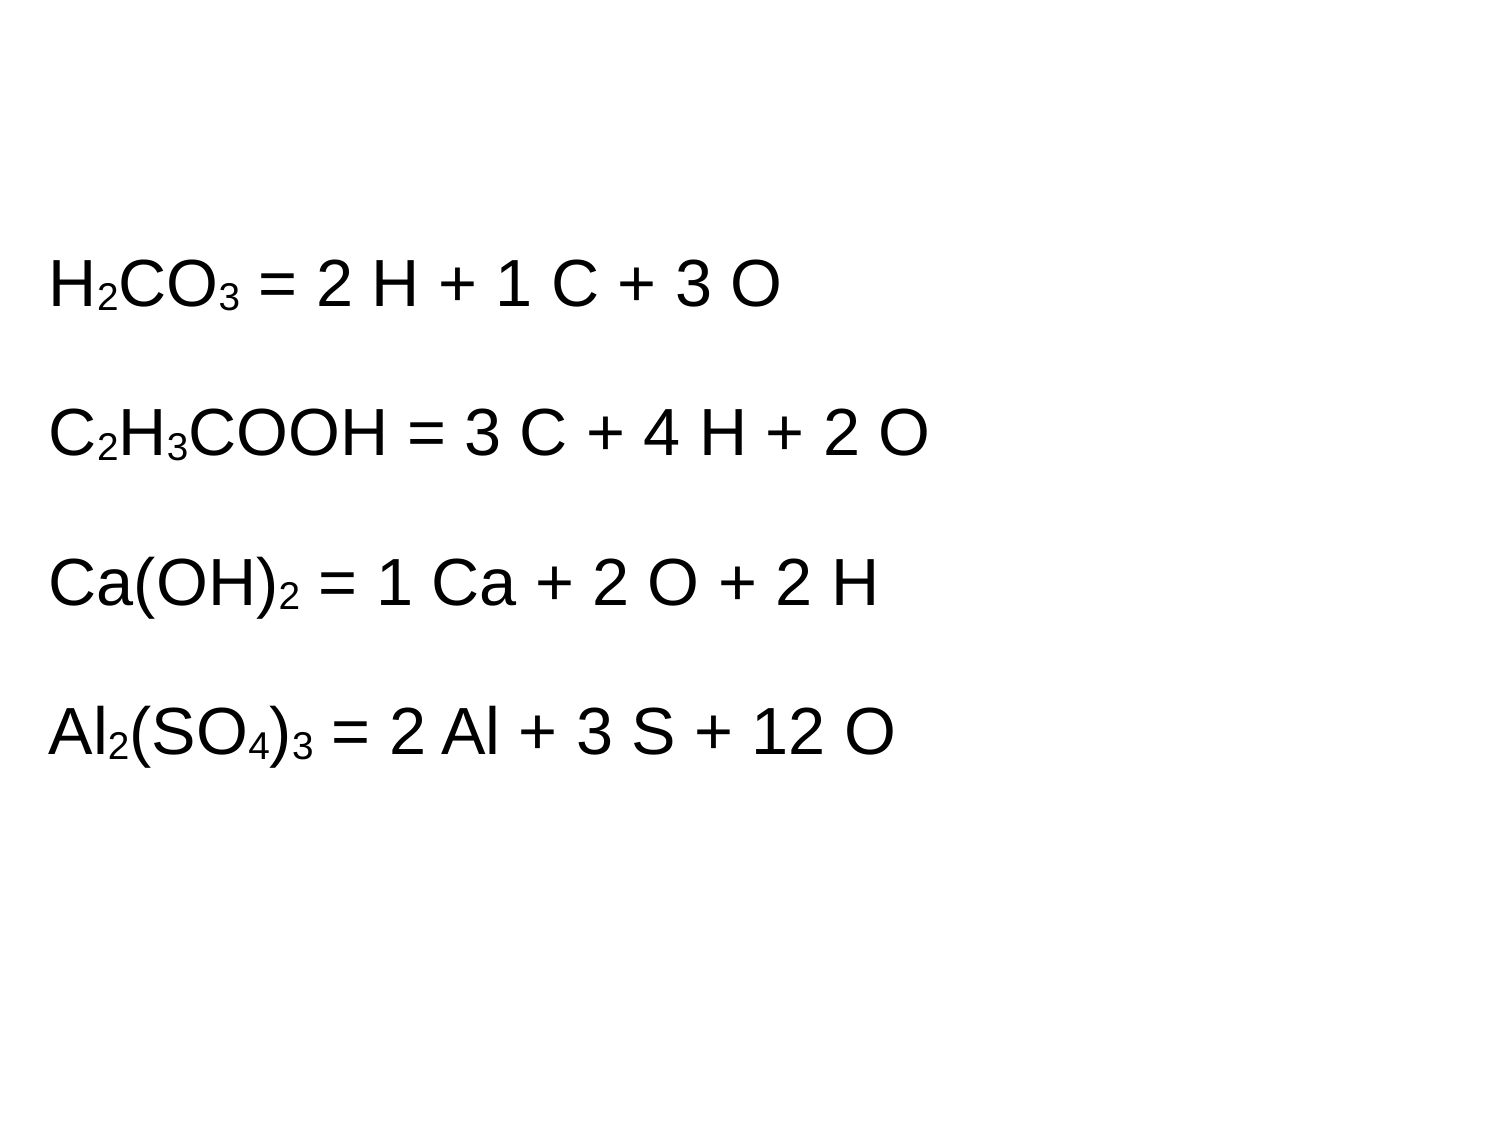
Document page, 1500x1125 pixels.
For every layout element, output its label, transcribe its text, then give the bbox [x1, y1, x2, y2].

text_box H2CO3 = 2 H + 1 C + 3 O C2H3COOH = 3 C + 4 H + 2 O Ca(OH)2 = 1 Ca + 2 O + 2 H Al2(SO4)3 = 2 Al + 3 S + 12 O [34, 238, 1463, 864]
